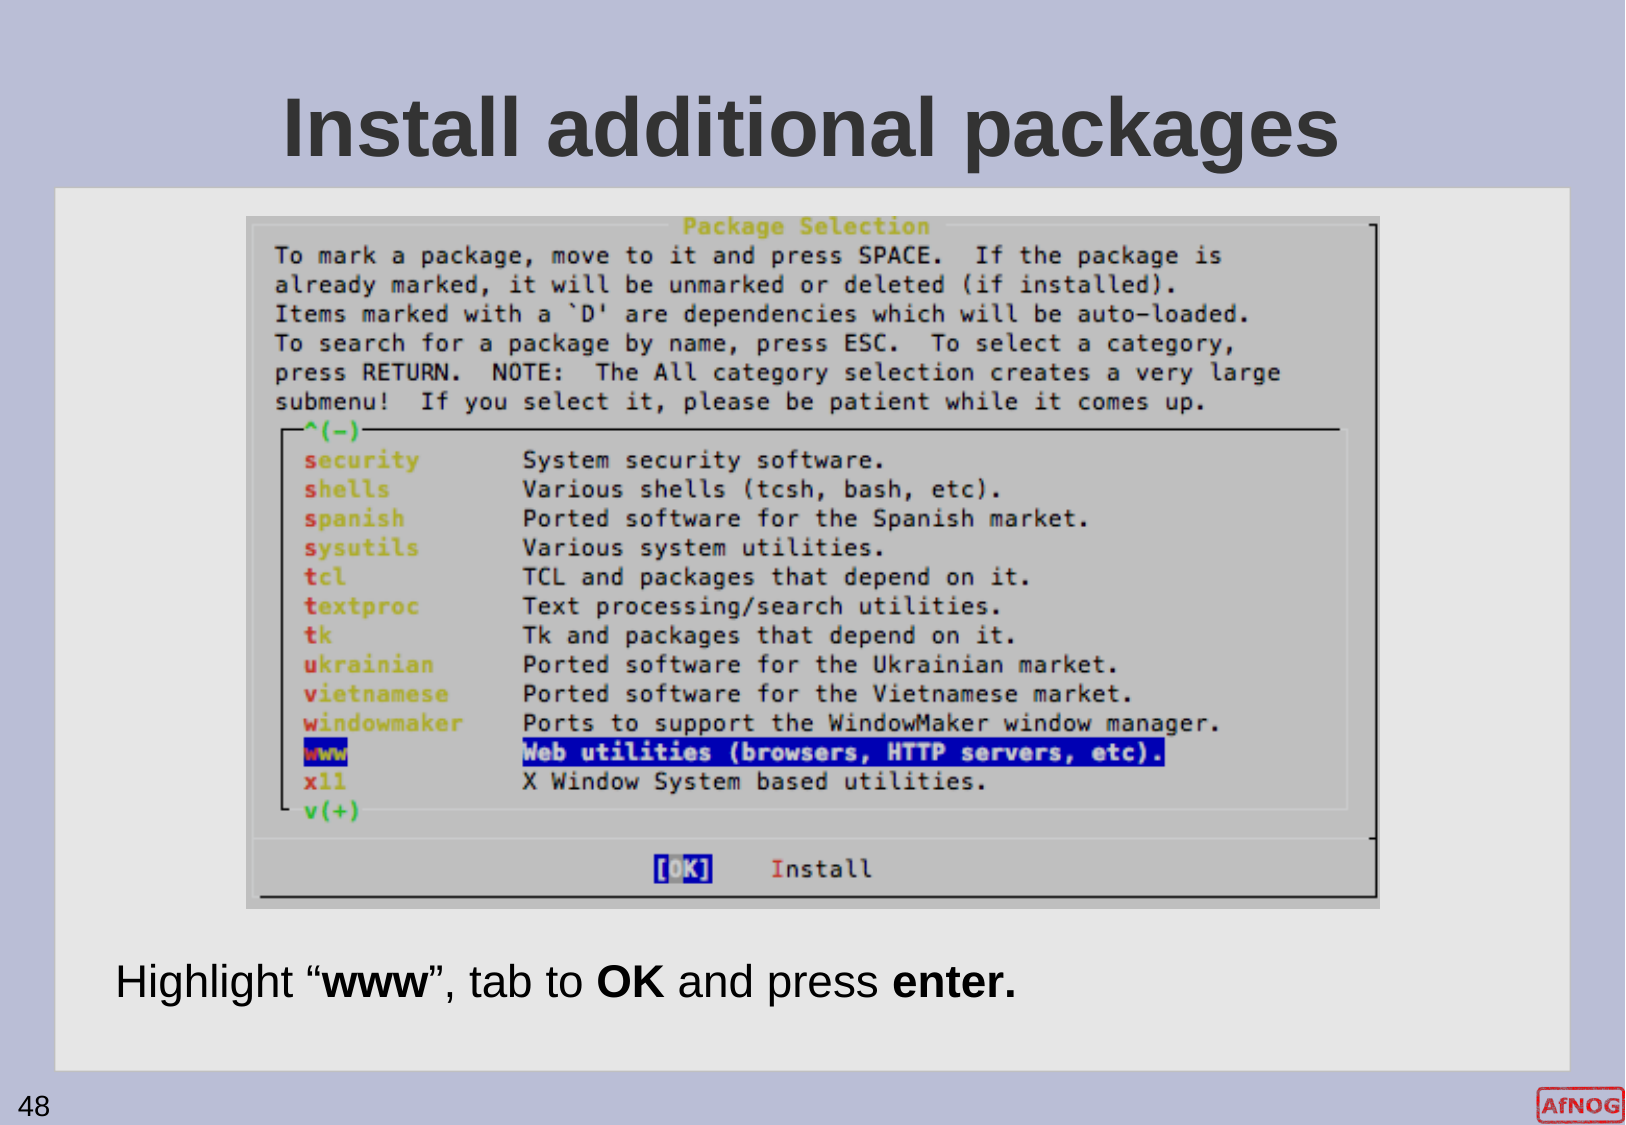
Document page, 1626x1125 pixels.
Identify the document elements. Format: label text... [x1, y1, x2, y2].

text_box Highlight “www”, tab to OK and press enter. [100, 944, 1536, 1064]
picture [246, 216, 1380, 909]
picture [1535, 1085, 1626, 1125]
text_box Install additional packages [54, 44, 1570, 214]
